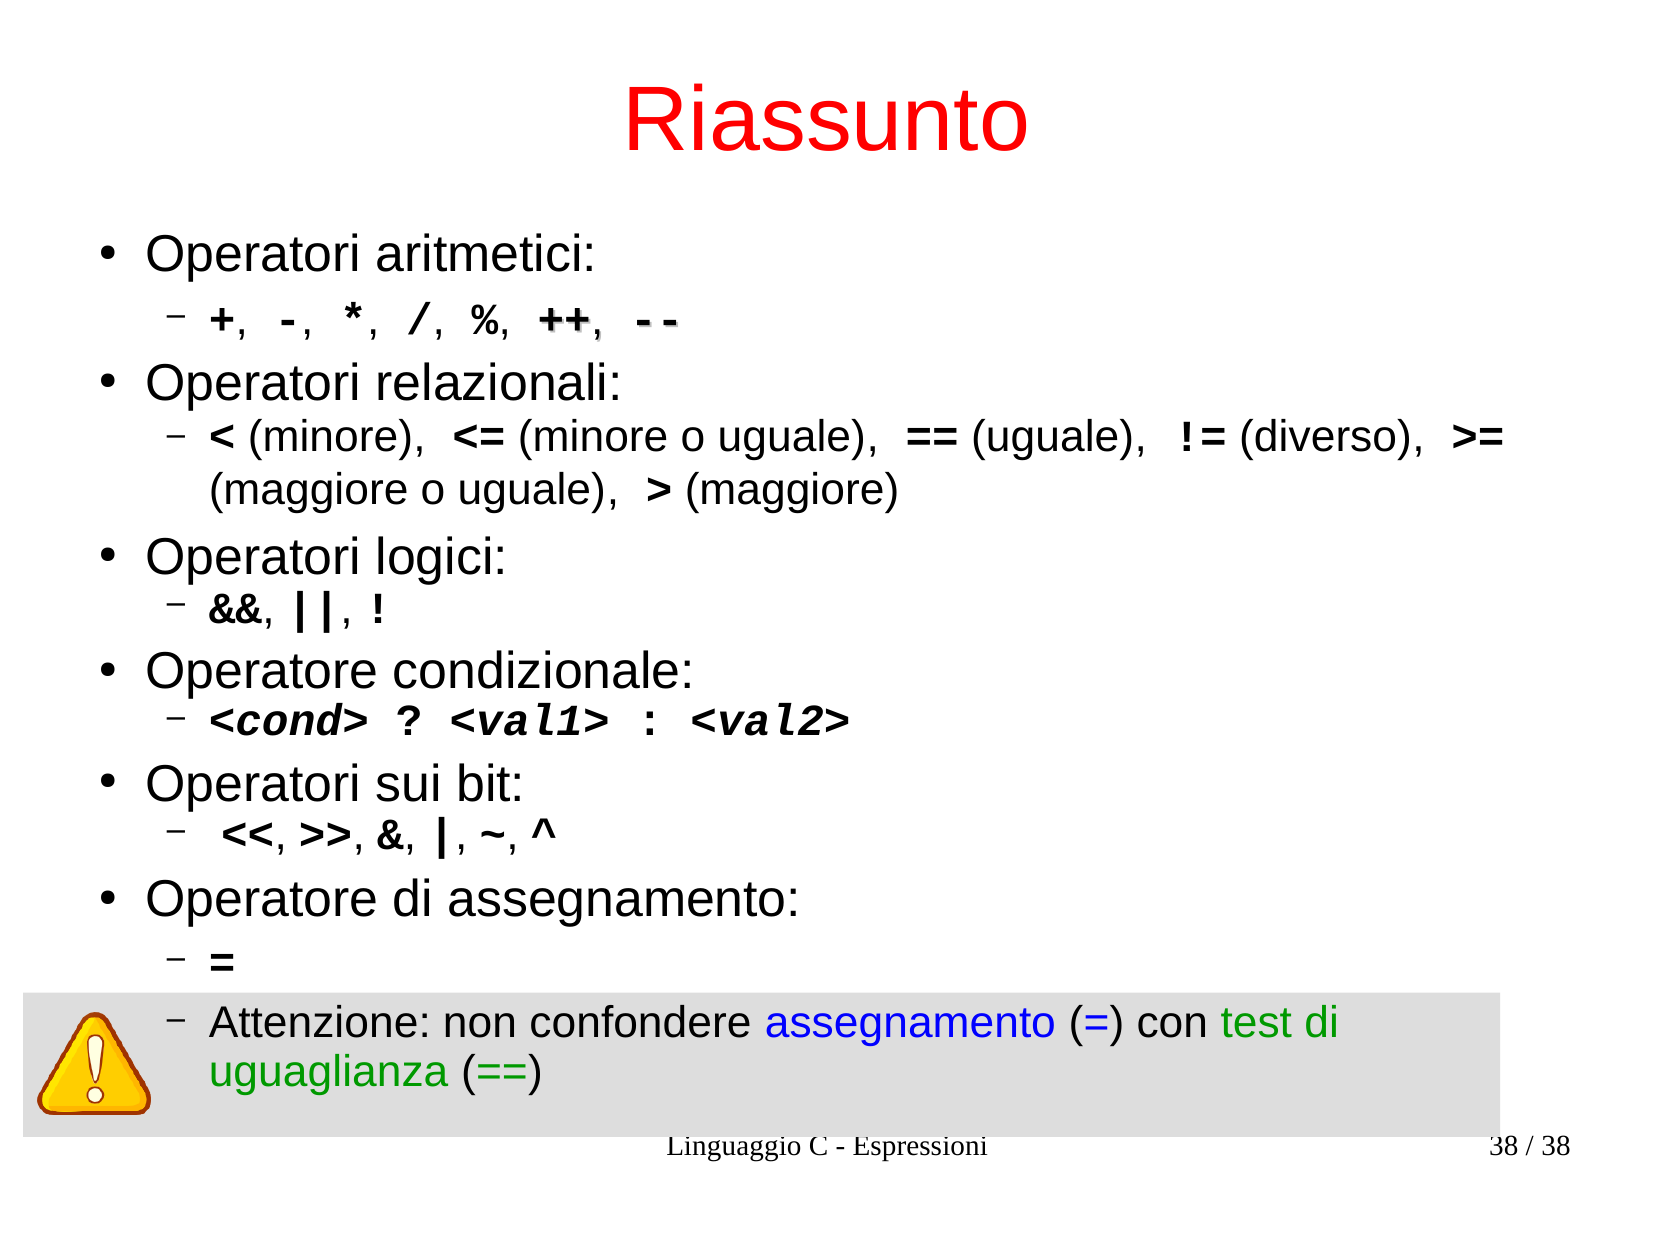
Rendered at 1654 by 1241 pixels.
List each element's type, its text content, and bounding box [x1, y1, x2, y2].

title Riassunto [82, 49, 1571, 188]
text_box [23, 992, 1501, 1137]
picture [37, 1012, 151, 1115]
list Operatori aritmetici: +, -, *, /, %, ++, -- Operatori relazionali: < (minore), <= (minore o uguale), == (uguale), != (diverso), >= (maggiore o uguale), > (maggiore) Operatori logici: &&, ||, ! Operatore condizionale: <cond> ? <val1> : <val2> Operatori sui bit: <<, >>, &, |, ~, ^ Operatore di assegnamento: = Attenzione: non confondere assegnamento (=) con test di uguaglianza (==) [82, 225, 1571, 1109]
